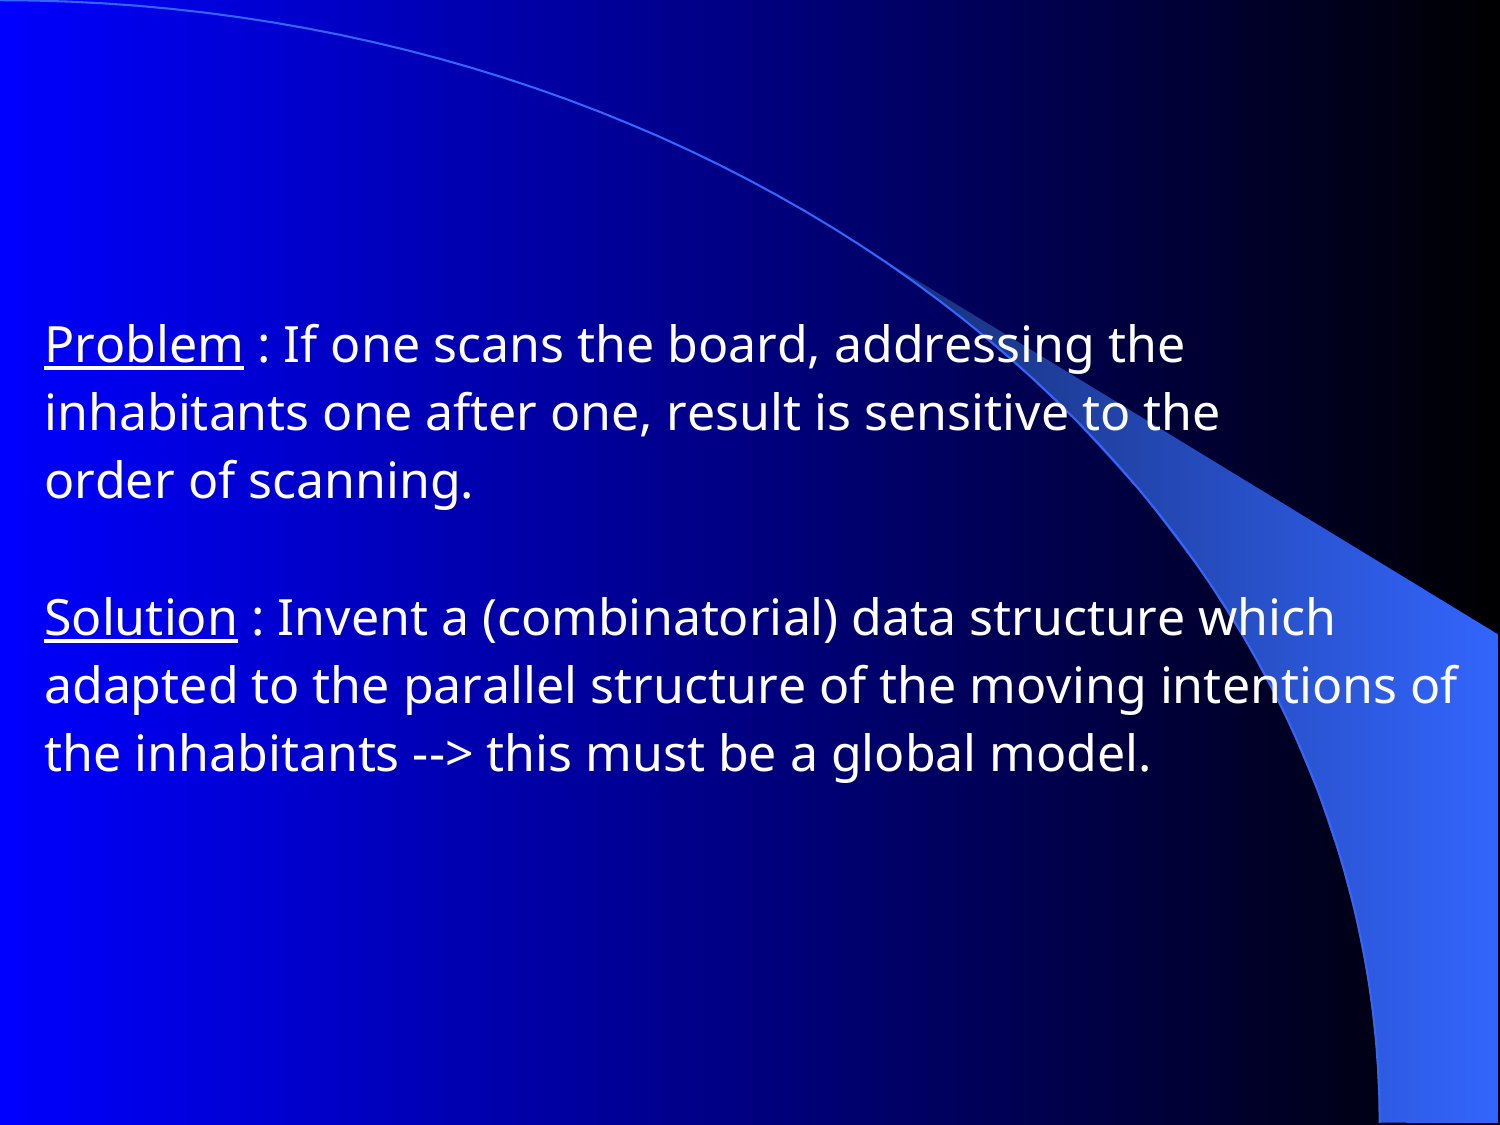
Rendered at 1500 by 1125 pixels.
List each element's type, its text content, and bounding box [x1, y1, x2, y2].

text_box Problem : If one scans the board, addressing the inhabitants one after one, result is sensitive to the order of scanning. Solution : Invent a (combinatorial) data structure which adapted to the parallel structure of the moving intentions of the inhabitants --> this must be a global model. [29, 301, 1500, 799]
